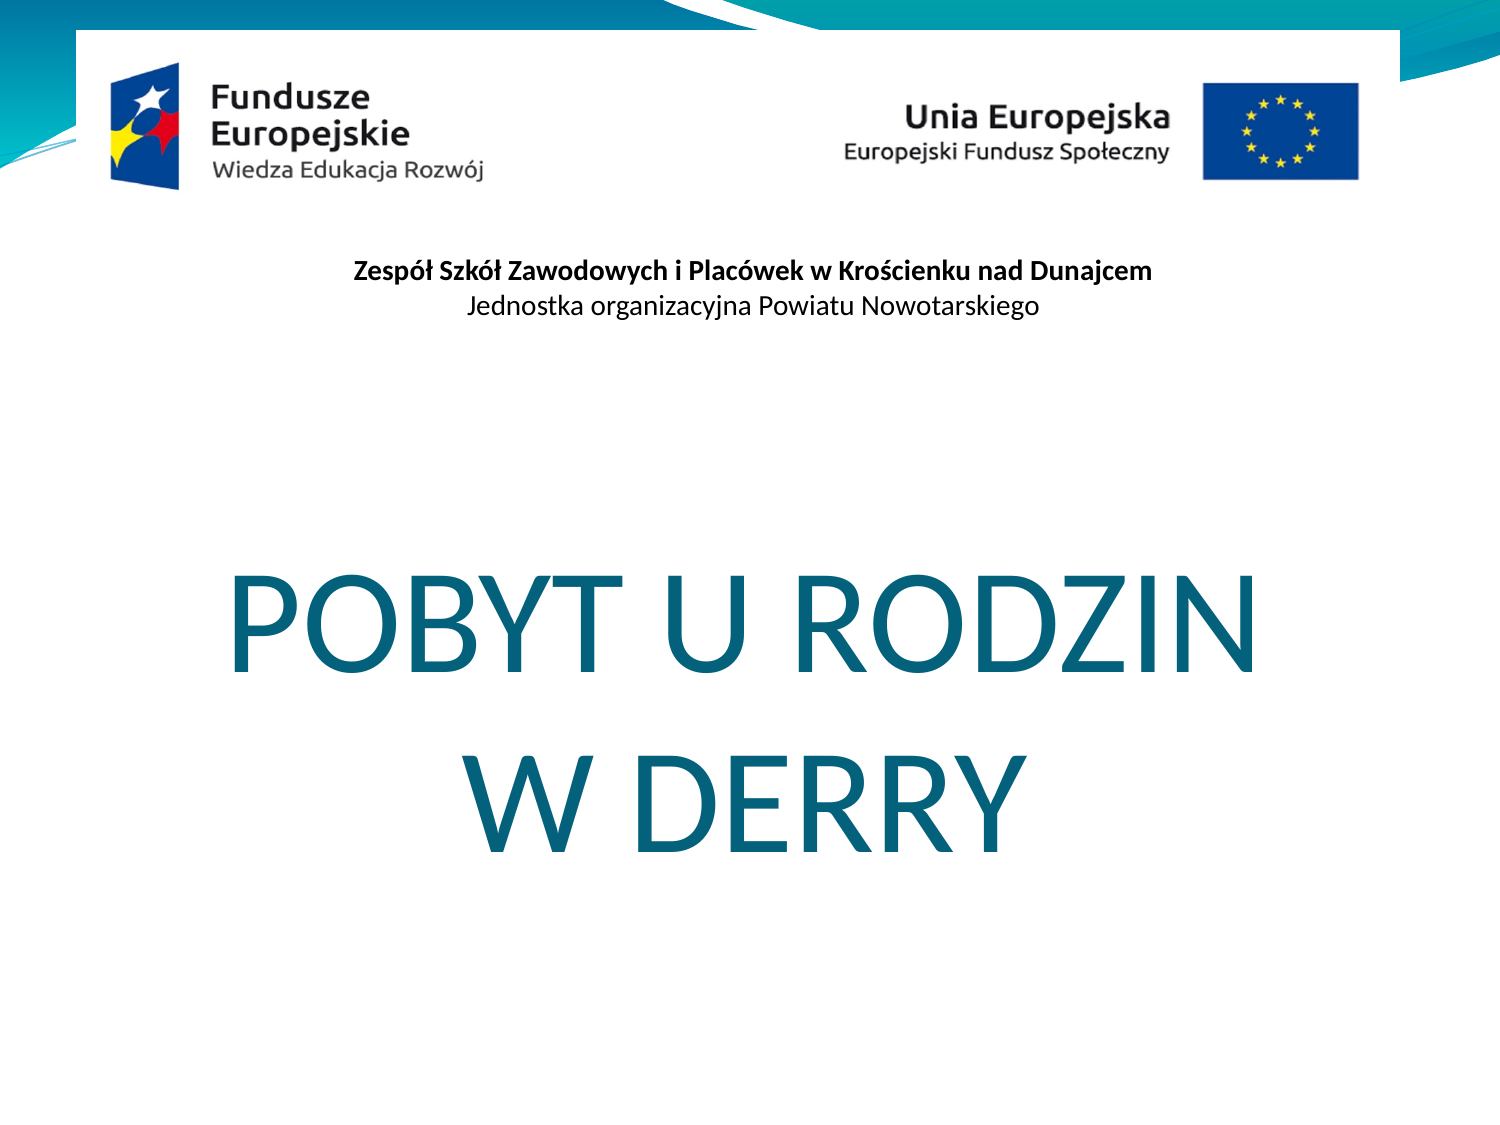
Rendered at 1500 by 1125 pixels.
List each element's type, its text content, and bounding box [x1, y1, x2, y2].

text_box Zespół Szkół Zawodowych i Placówek w Krościenku nad Dunajcem Jednostka organizacyjna Powiatu Nowotarskiego [338, 243, 1169, 329]
picture [76, 29, 1400, 220]
title POBYT U RODZIN W DERRY [123, 515, 1399, 757]
